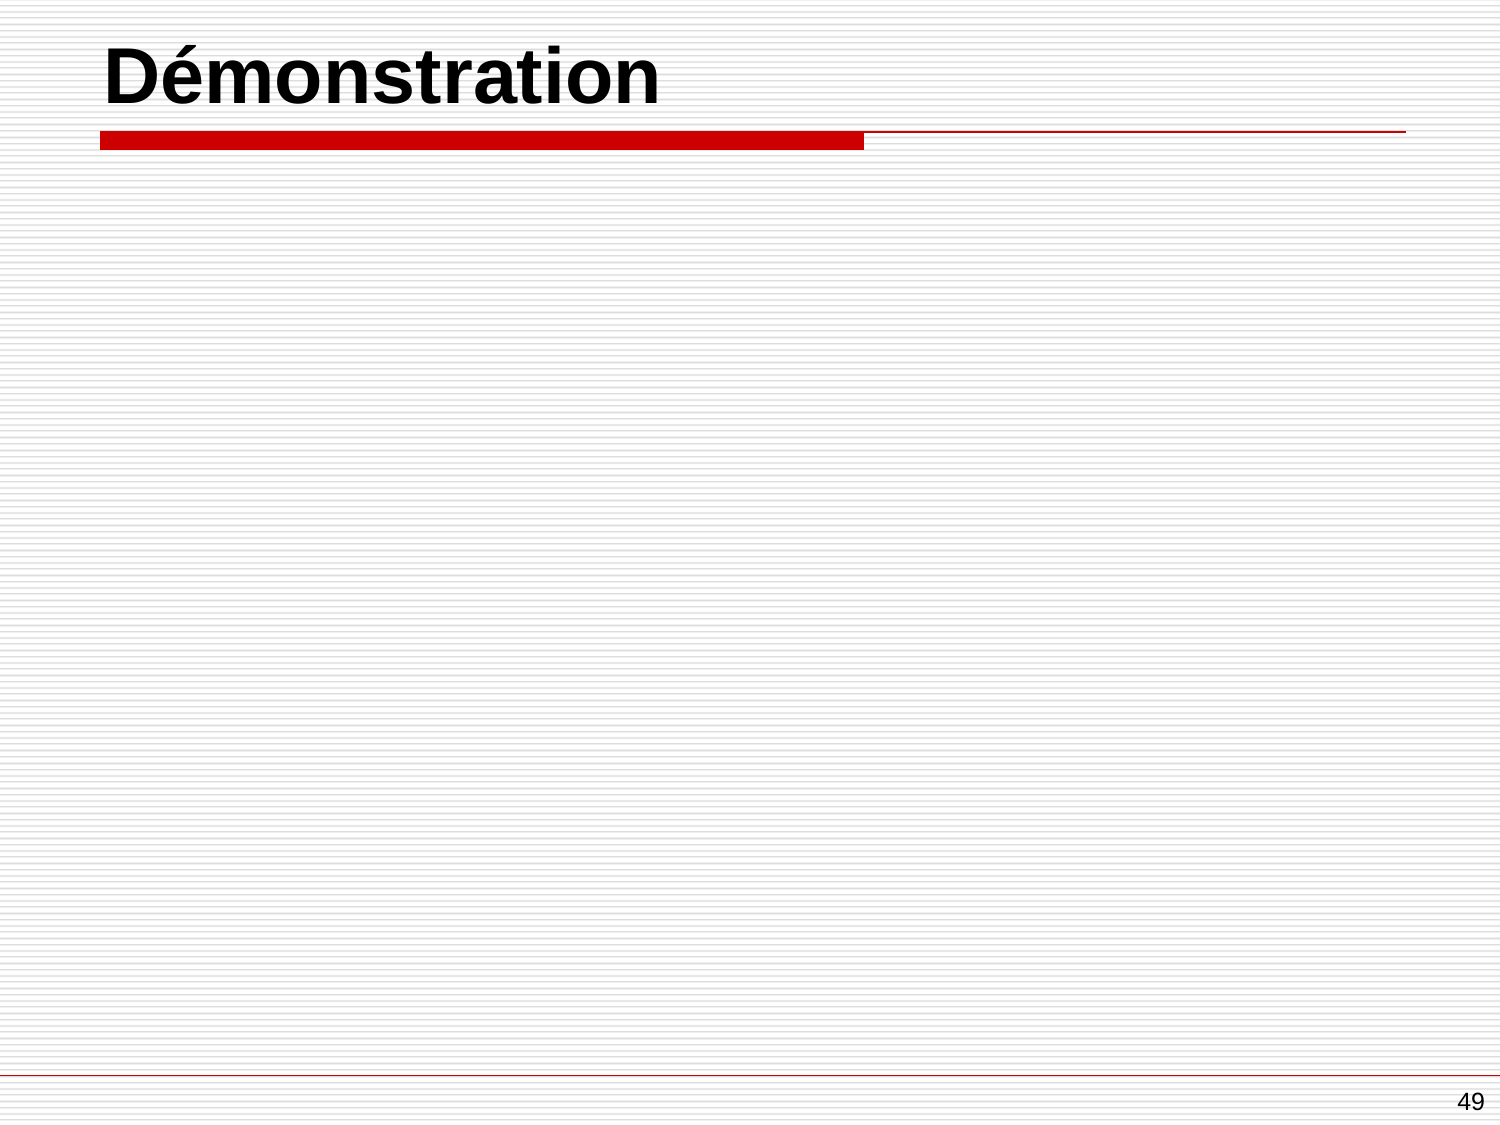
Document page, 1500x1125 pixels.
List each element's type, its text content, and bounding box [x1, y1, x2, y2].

title Démonstration [88, 24, 1418, 129]
picture [0, 0, 1500, 1075]
picture [0, 1076, 1500, 1125]
